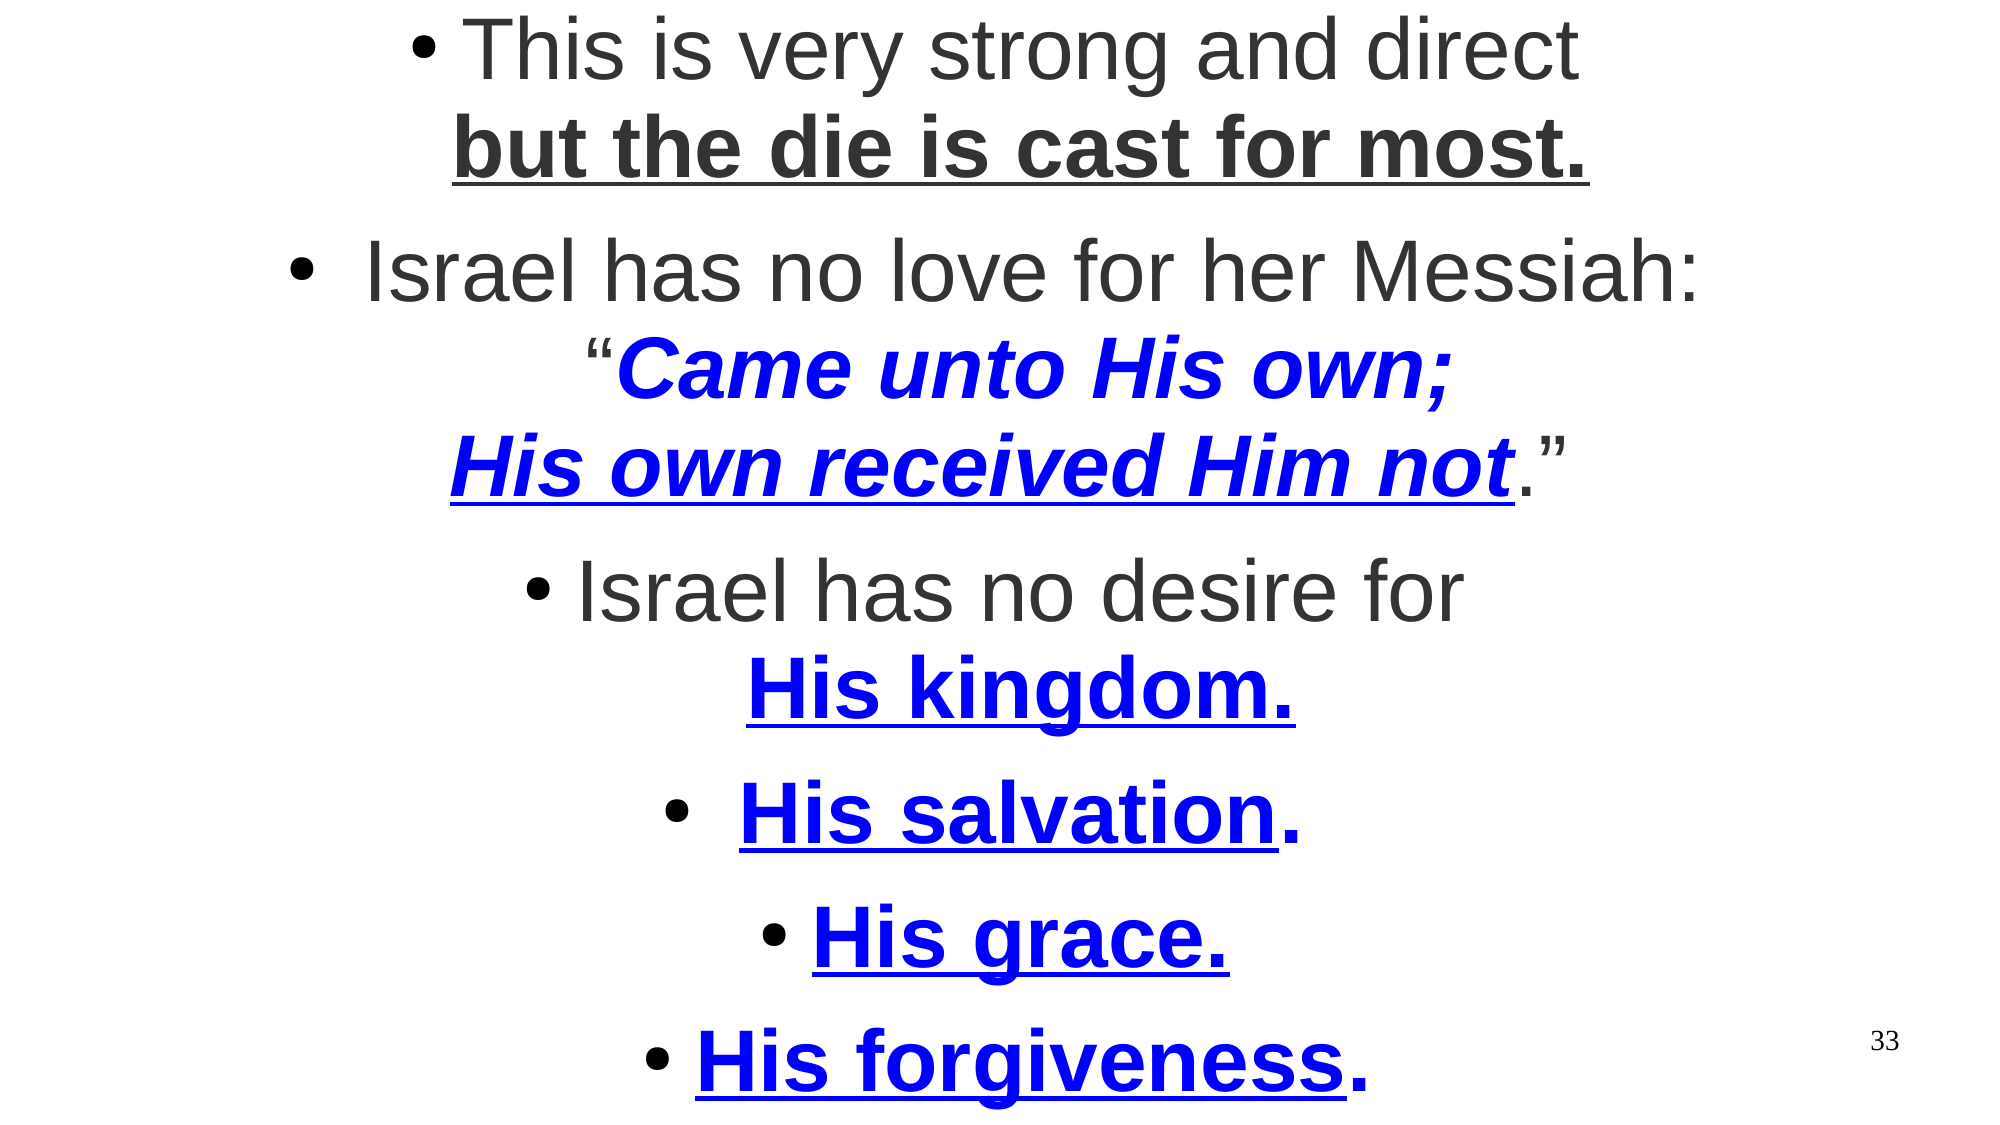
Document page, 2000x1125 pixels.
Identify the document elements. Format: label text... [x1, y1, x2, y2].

list This is very strong and direct but the die is cast for most. Israel has no love for her Messiah: “Came unto His own; His own received Him not.” Israel has no desire for His kingdom. His salvation. His grace. His forgiveness. [0, 0, 1996, 1123]
